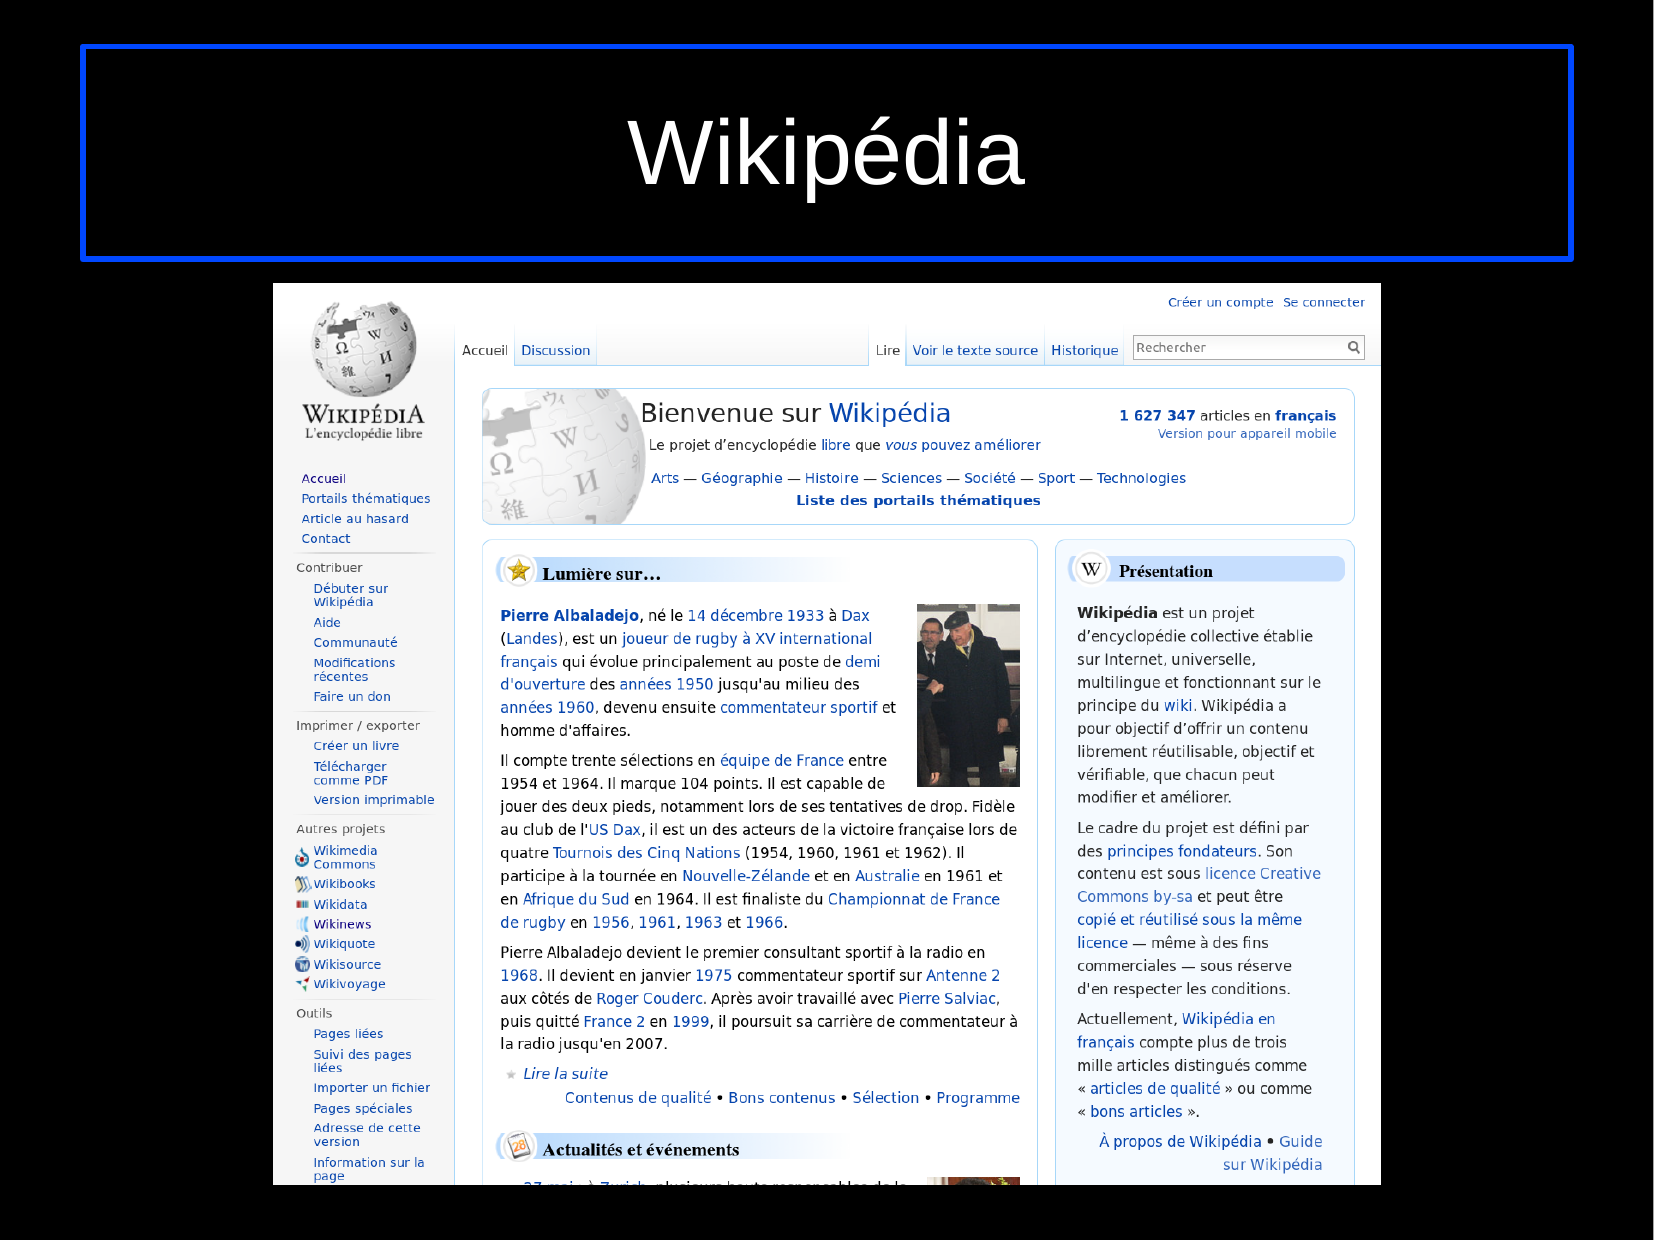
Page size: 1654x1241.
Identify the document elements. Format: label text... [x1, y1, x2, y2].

picture [273, 283, 1381, 1186]
title Wikipédia [82, 46, 1571, 260]
